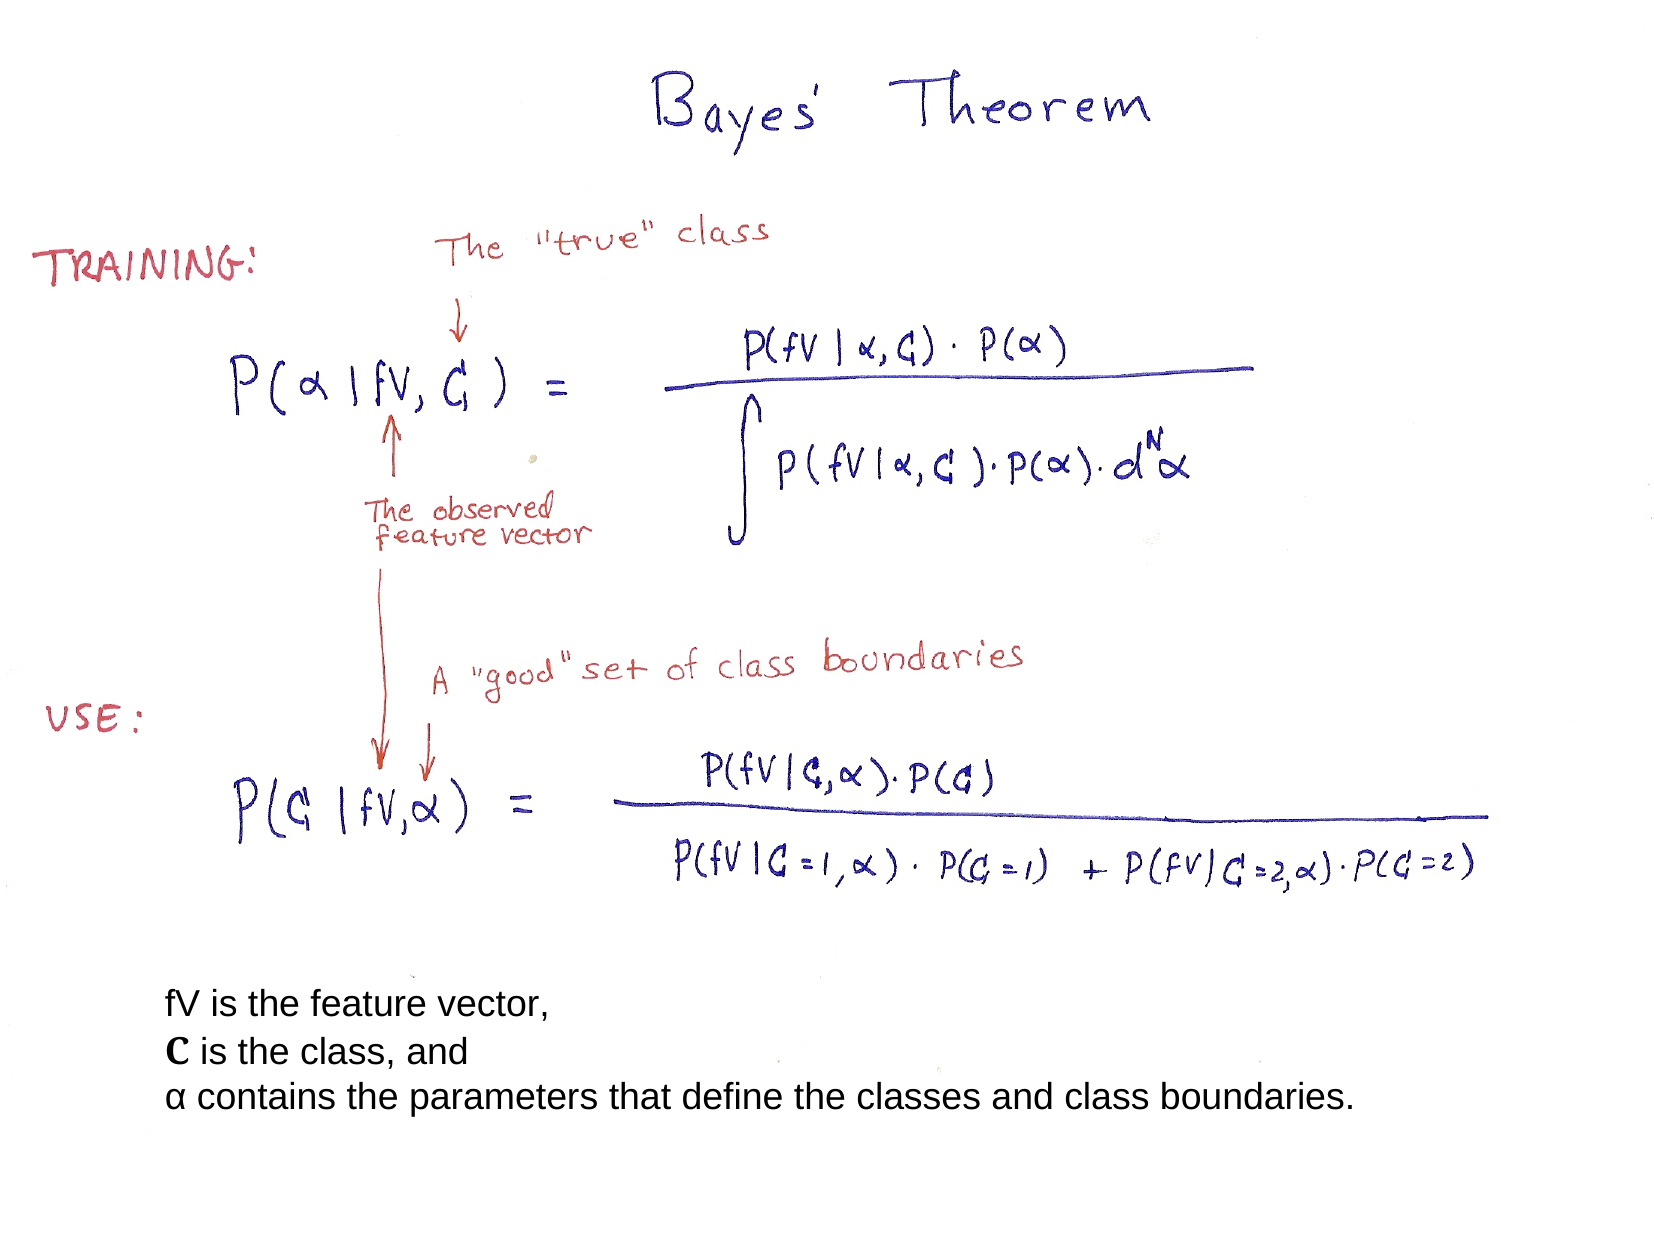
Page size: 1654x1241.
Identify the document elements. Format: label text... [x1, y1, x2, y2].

text_box fV is the feature vector, C is the class, and α contains the parameters that define the classes and class boundaries. [150, 975, 1371, 1116]
picture [6, 27, 1654, 1241]
